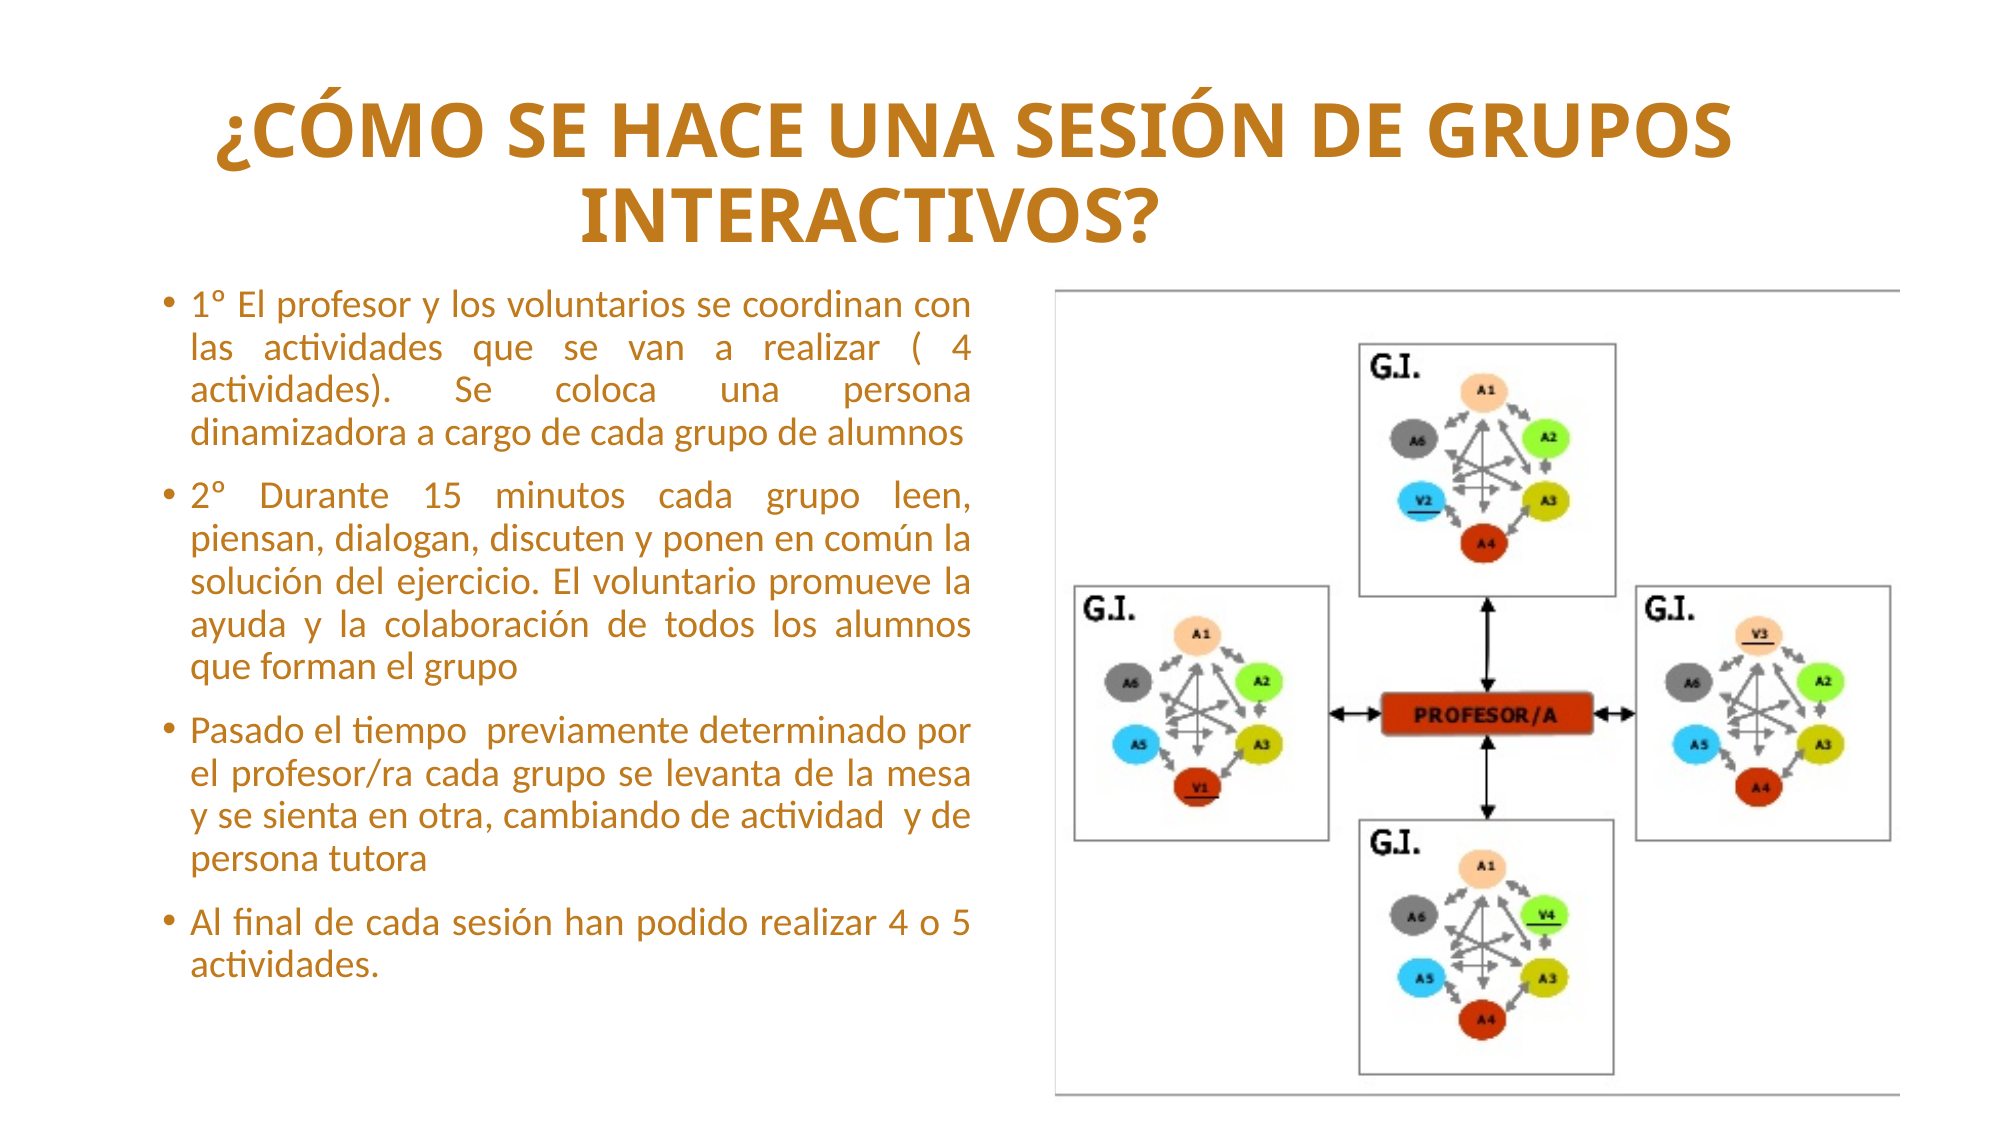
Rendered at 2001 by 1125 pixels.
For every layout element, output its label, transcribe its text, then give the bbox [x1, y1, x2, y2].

list 1º El profesor y los voluntarios se coordinan con las actividades que se van a realizar ( 4 actividades). Se coloca una persona dinamizadora a cargo de cada grupo de alumnos 2º Durante 15 minutos cada grupo leen, piensan, dialogan, discuten y ponen en común la solución del ejercicio. El voluntario promueve la ayuda y la colaboración de todos los alumnos que forman el grupo Pasado el tiempo previamente determinado por el profesor/ra cada grupo se levanta de la mesa y se sienta en otra, cambiando de actividad y de persona tutora Al final de cada sesión han podido realizar 4 o 5 actividades. [137, 275, 988, 1125]
picture [1054, 286, 1900, 1103]
title ¿CÓMO SE HACE UNA SESIÓN DE GRUPOS INTERACTIVOS? [137, 59, 1863, 278]
